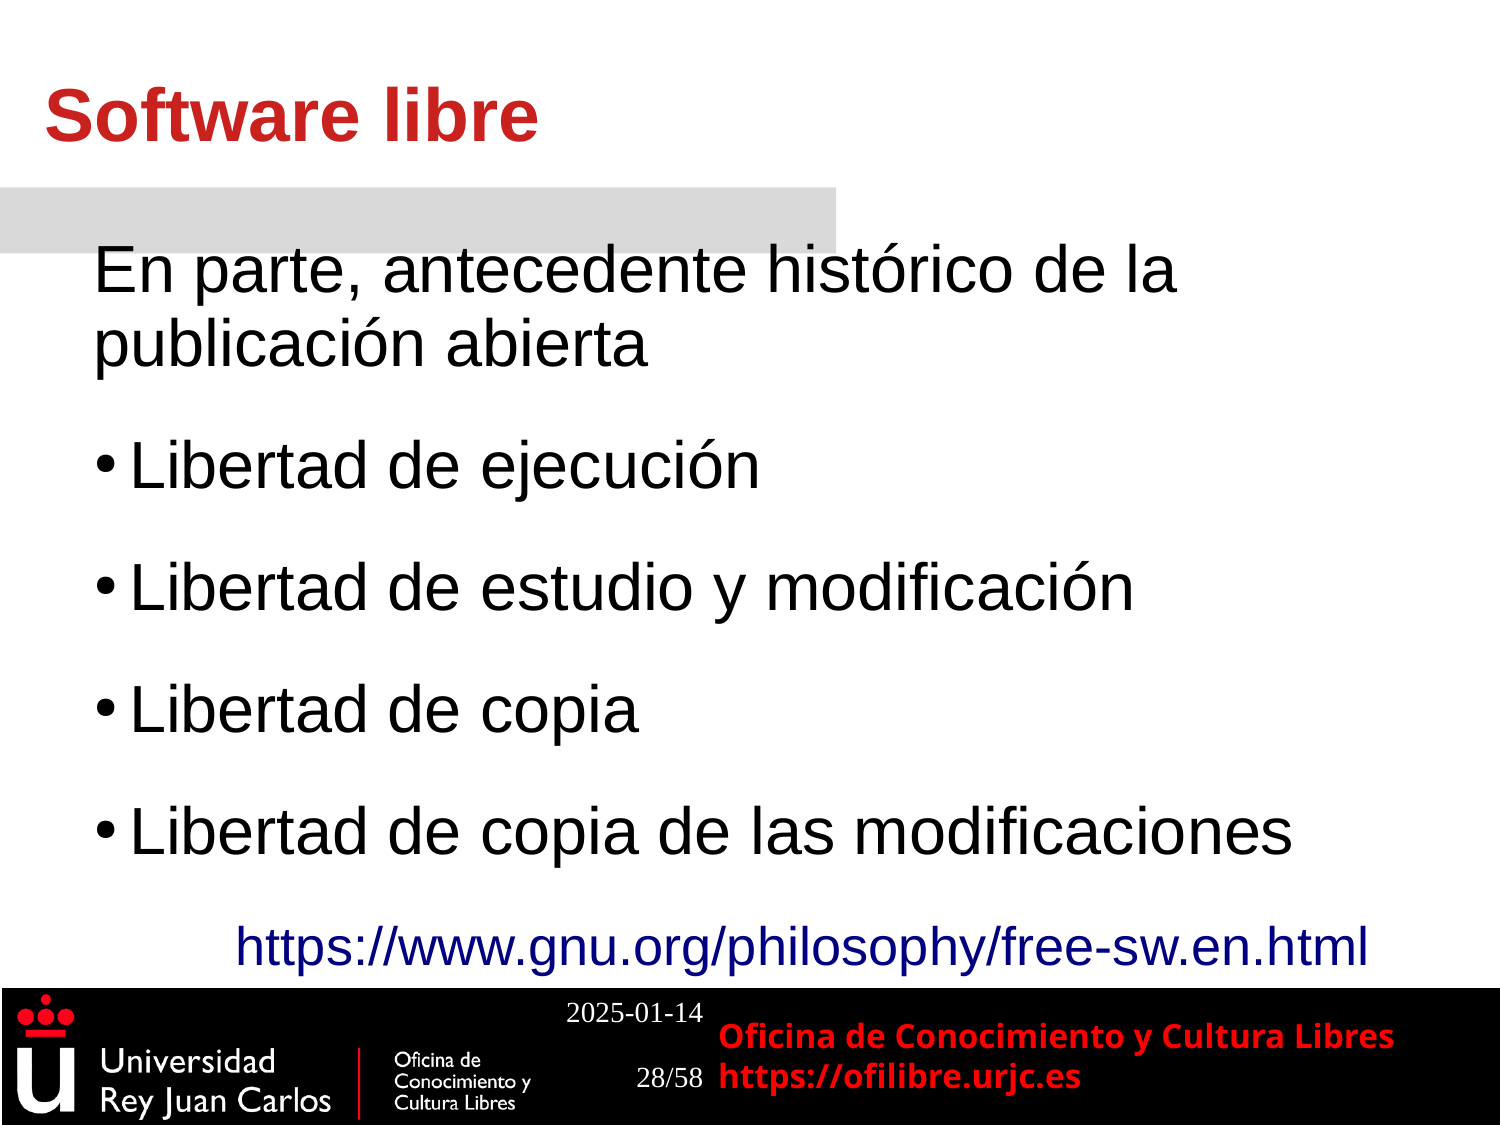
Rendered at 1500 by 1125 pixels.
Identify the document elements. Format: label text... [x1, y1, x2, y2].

text_box Software libre [30, 66, 1036, 249]
title [75, 7, 1425, 196]
picture [17, 994, 531, 1120]
text_box En parte, antecedente histórico de la publicación abierta Libertad de ejecución Libertad de estudio y modificación Libertad de copia Libertad de copia de las modificaciones https://www.gnu.org/philosophy/free-sw.en.html [78, 224, 1386, 985]
